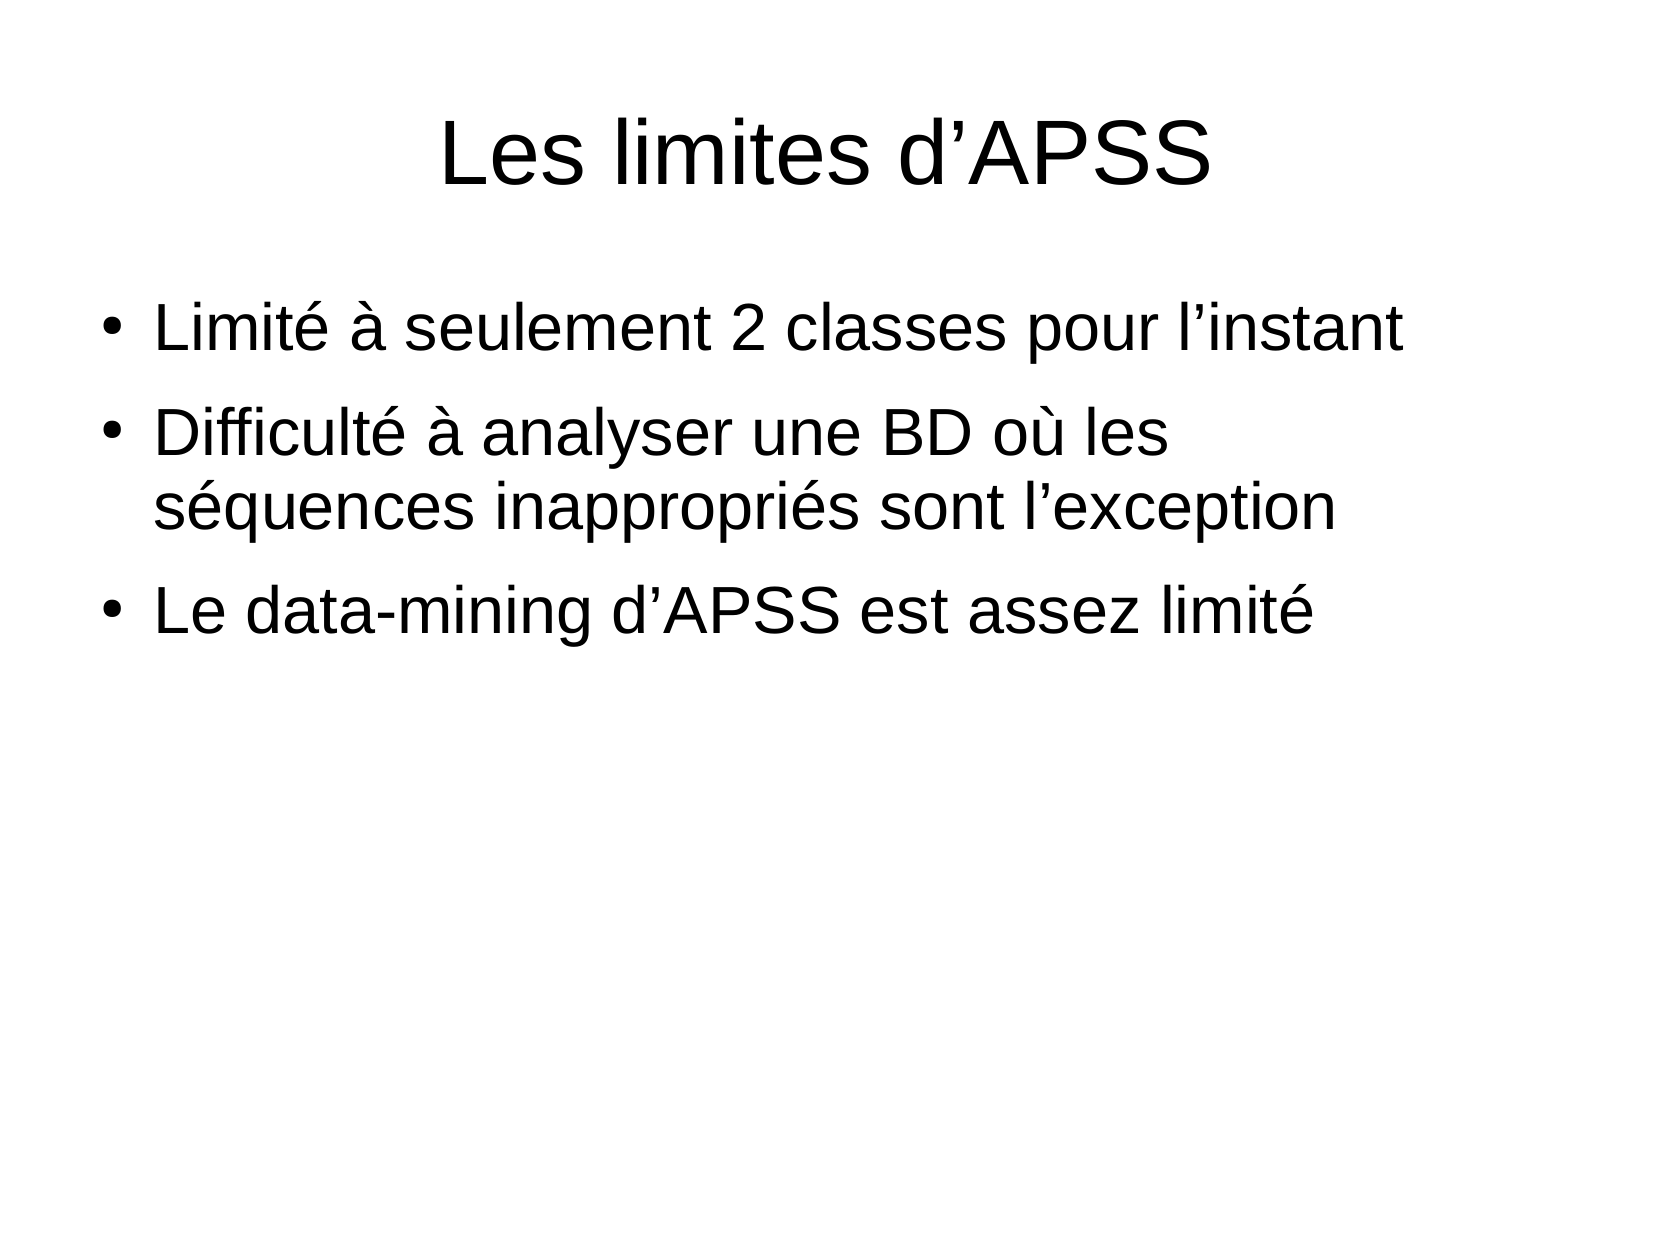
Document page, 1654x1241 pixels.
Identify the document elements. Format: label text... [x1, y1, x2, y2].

list Limité à seulement 2 classes pour l’instant Difficulté à analyser une BD où les séquences inappropriés sont l’exception Le data-mining d’APSS est assez limité [82, 290, 1571, 1010]
title Les limites d’APSS [82, 49, 1571, 257]
